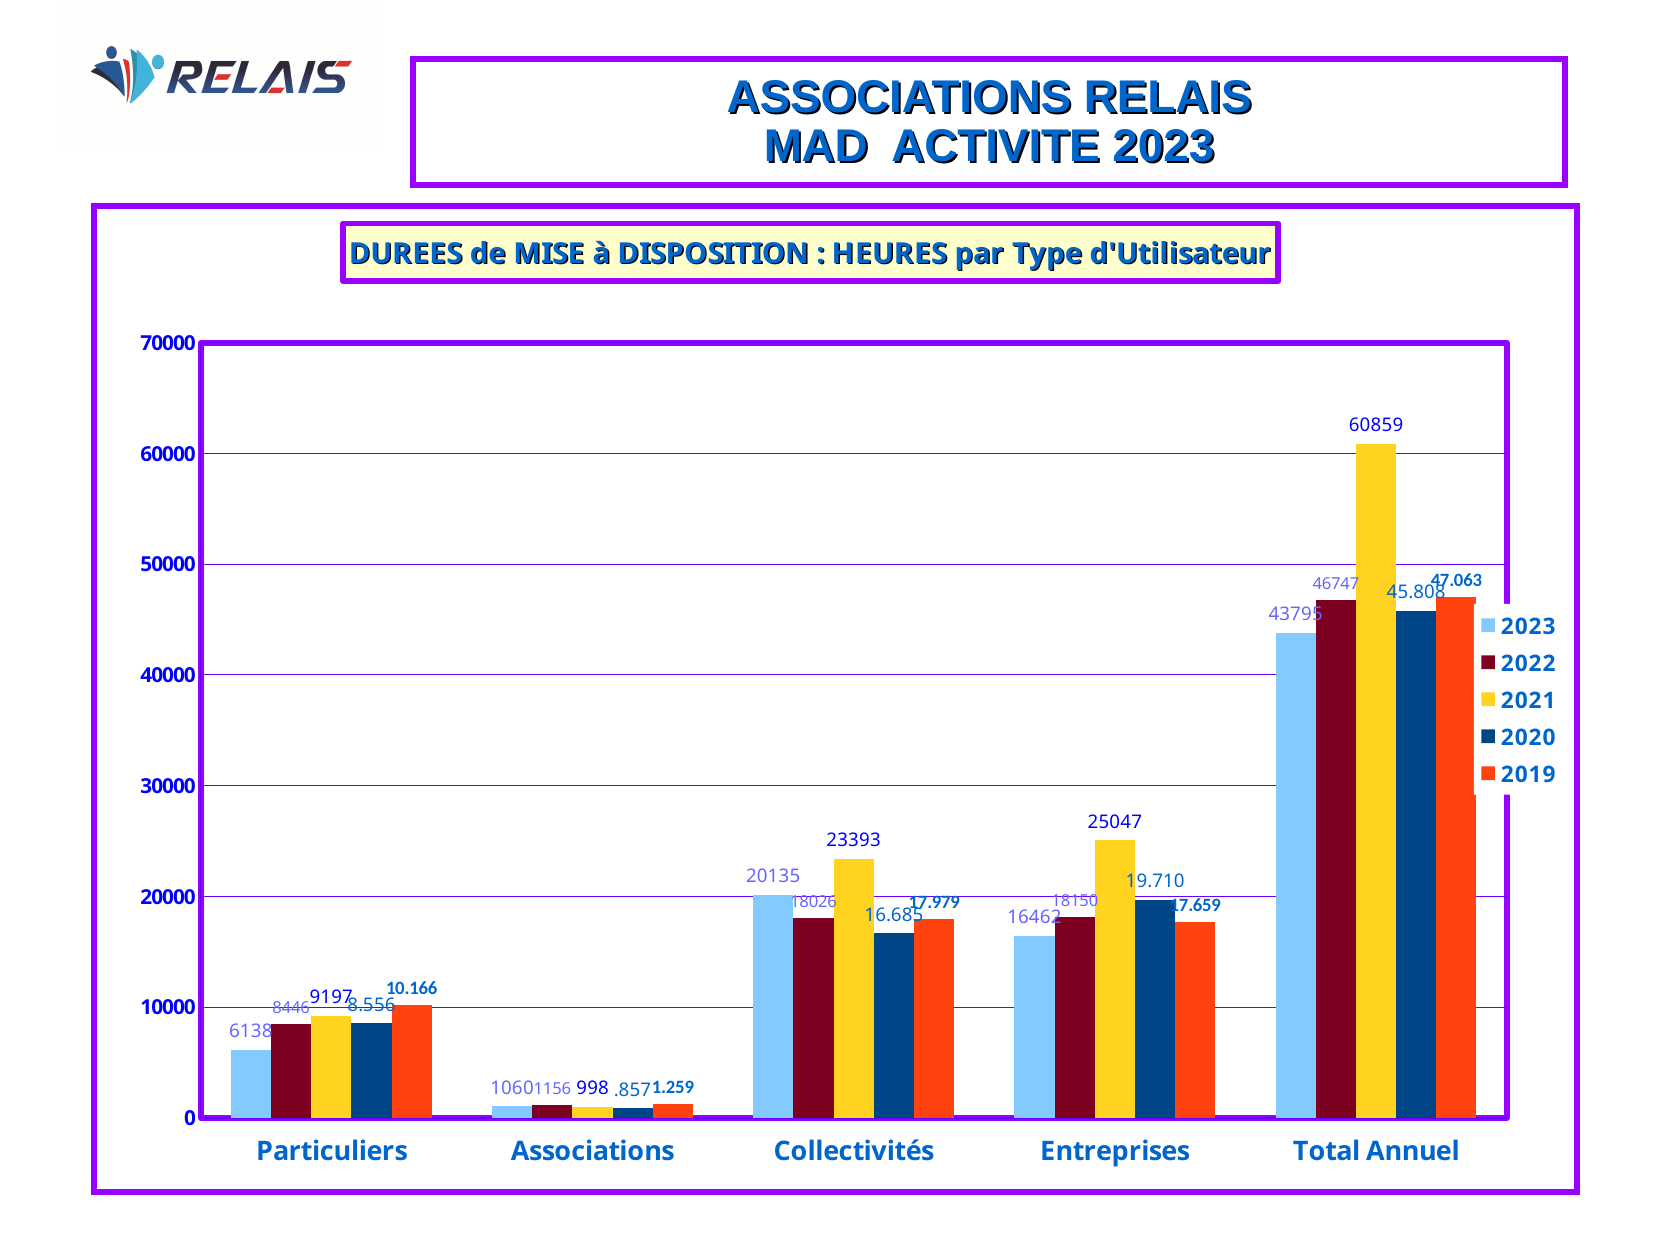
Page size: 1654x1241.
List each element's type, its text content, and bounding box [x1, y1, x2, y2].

picture [59, 0, 384, 148]
chart [90, 203, 1580, 1196]
title ASSOCIATIONS RELAIS MAD ACTIVITE 2023 [413, 59, 1566, 185]
